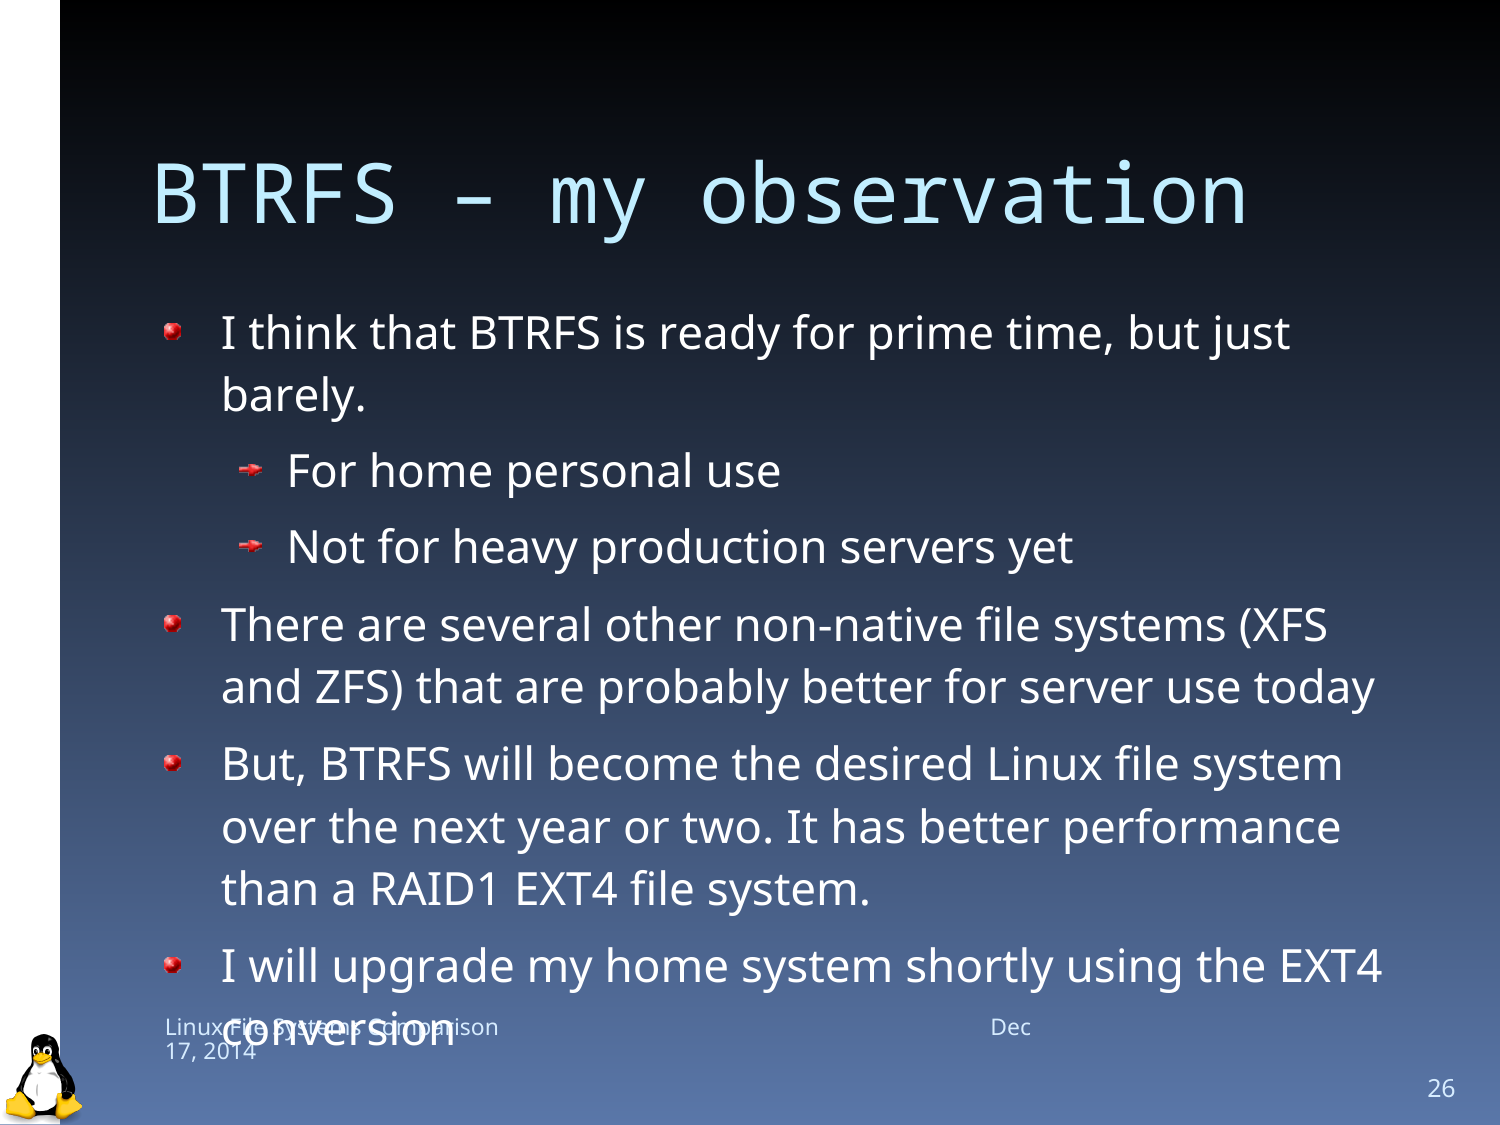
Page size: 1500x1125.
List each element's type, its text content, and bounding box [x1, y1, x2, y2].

picture [0, 1034, 82, 1125]
list I think that BTRFS is ready for prime time, but just barely. For home personal use Not for heavy production servers yet There are several other non-native file systems (XFS and ZFS) that are probably better for server use today But, BTRFS will become the desired Linux file system over the next year or two. It has better performance than a RAID1 EXT4 file system. I will upgrade my home system shortly using the EXT4 conversion [149, 292, 1425, 1021]
title BTRFS – my observation [149, 84, 1425, 292]
